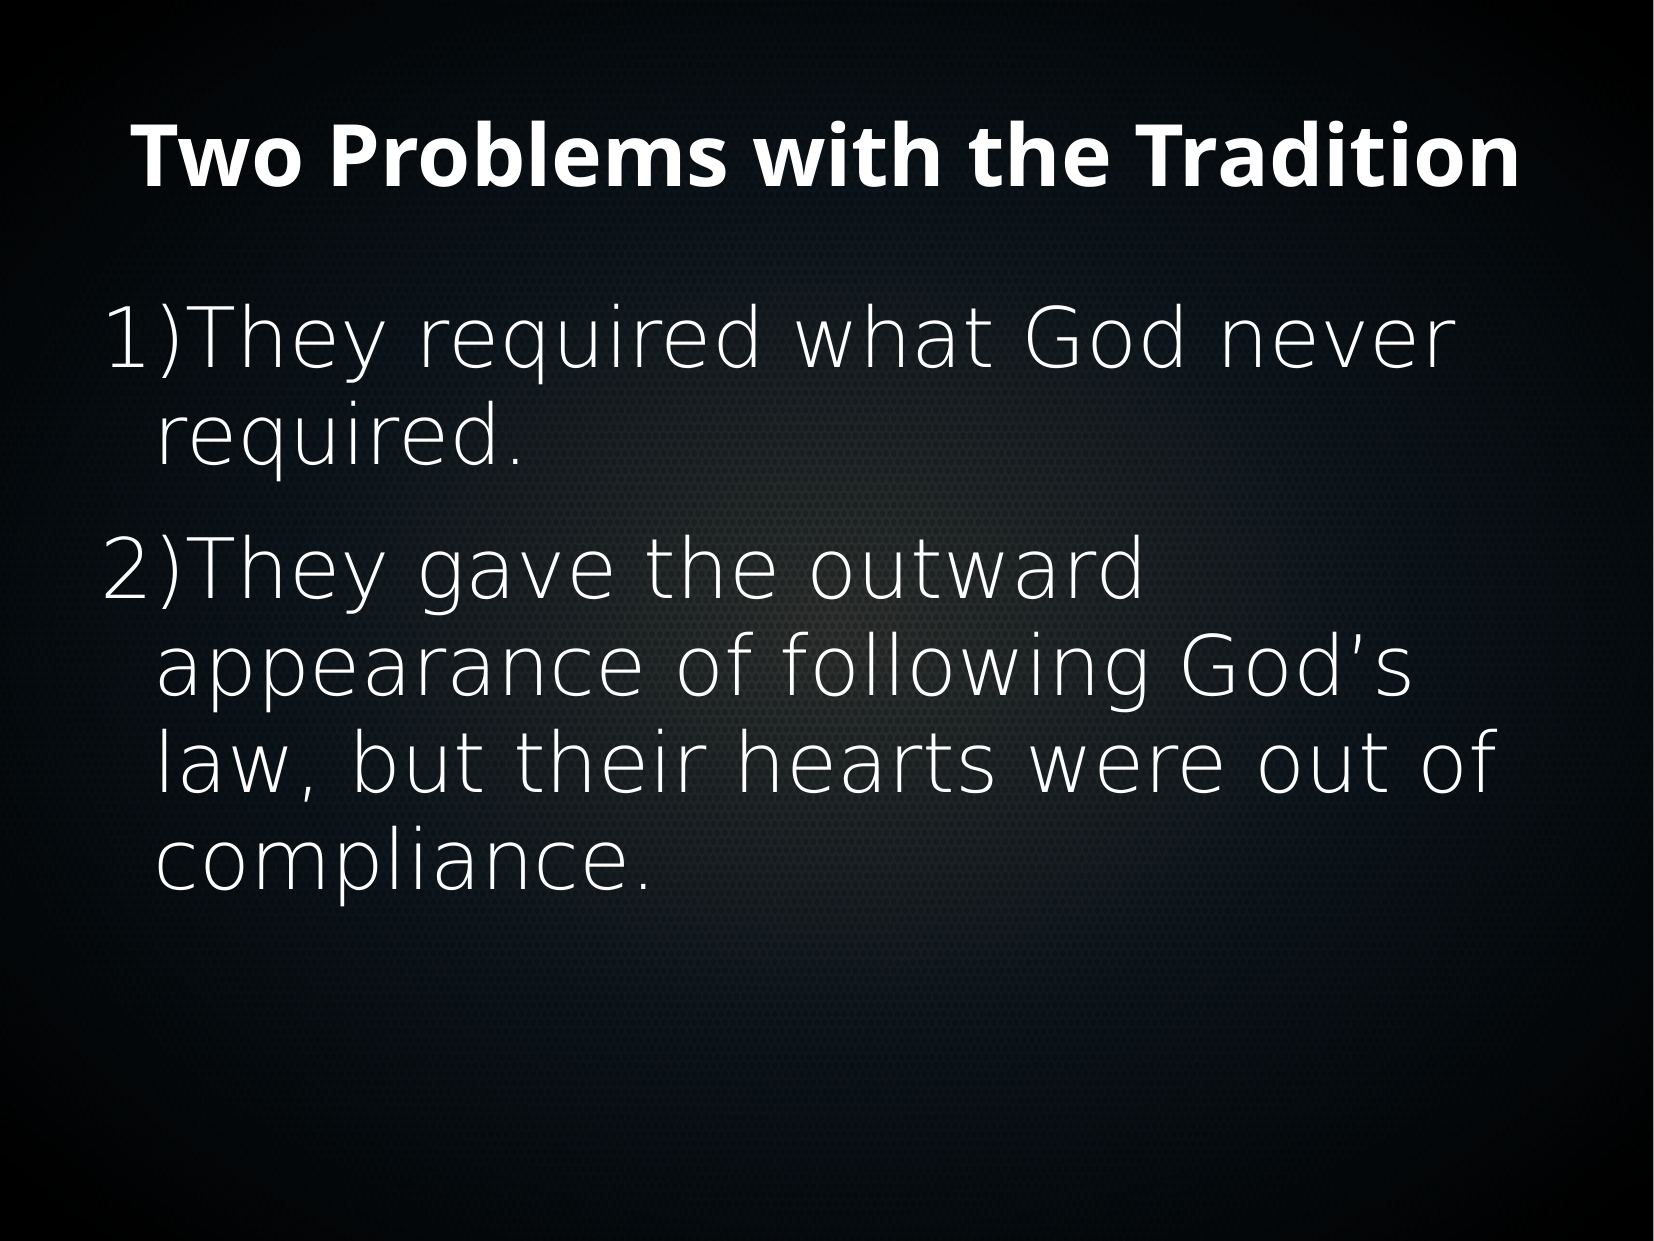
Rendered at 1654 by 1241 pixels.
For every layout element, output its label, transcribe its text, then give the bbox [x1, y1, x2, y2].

picture [0, 0, 1654, 1241]
list They required what God never required. They gave the outward appearance of following God’s law, but their hearts were out of compliance. [82, 290, 1538, 1010]
title Two Problems with the Tradition [82, 49, 1571, 257]
